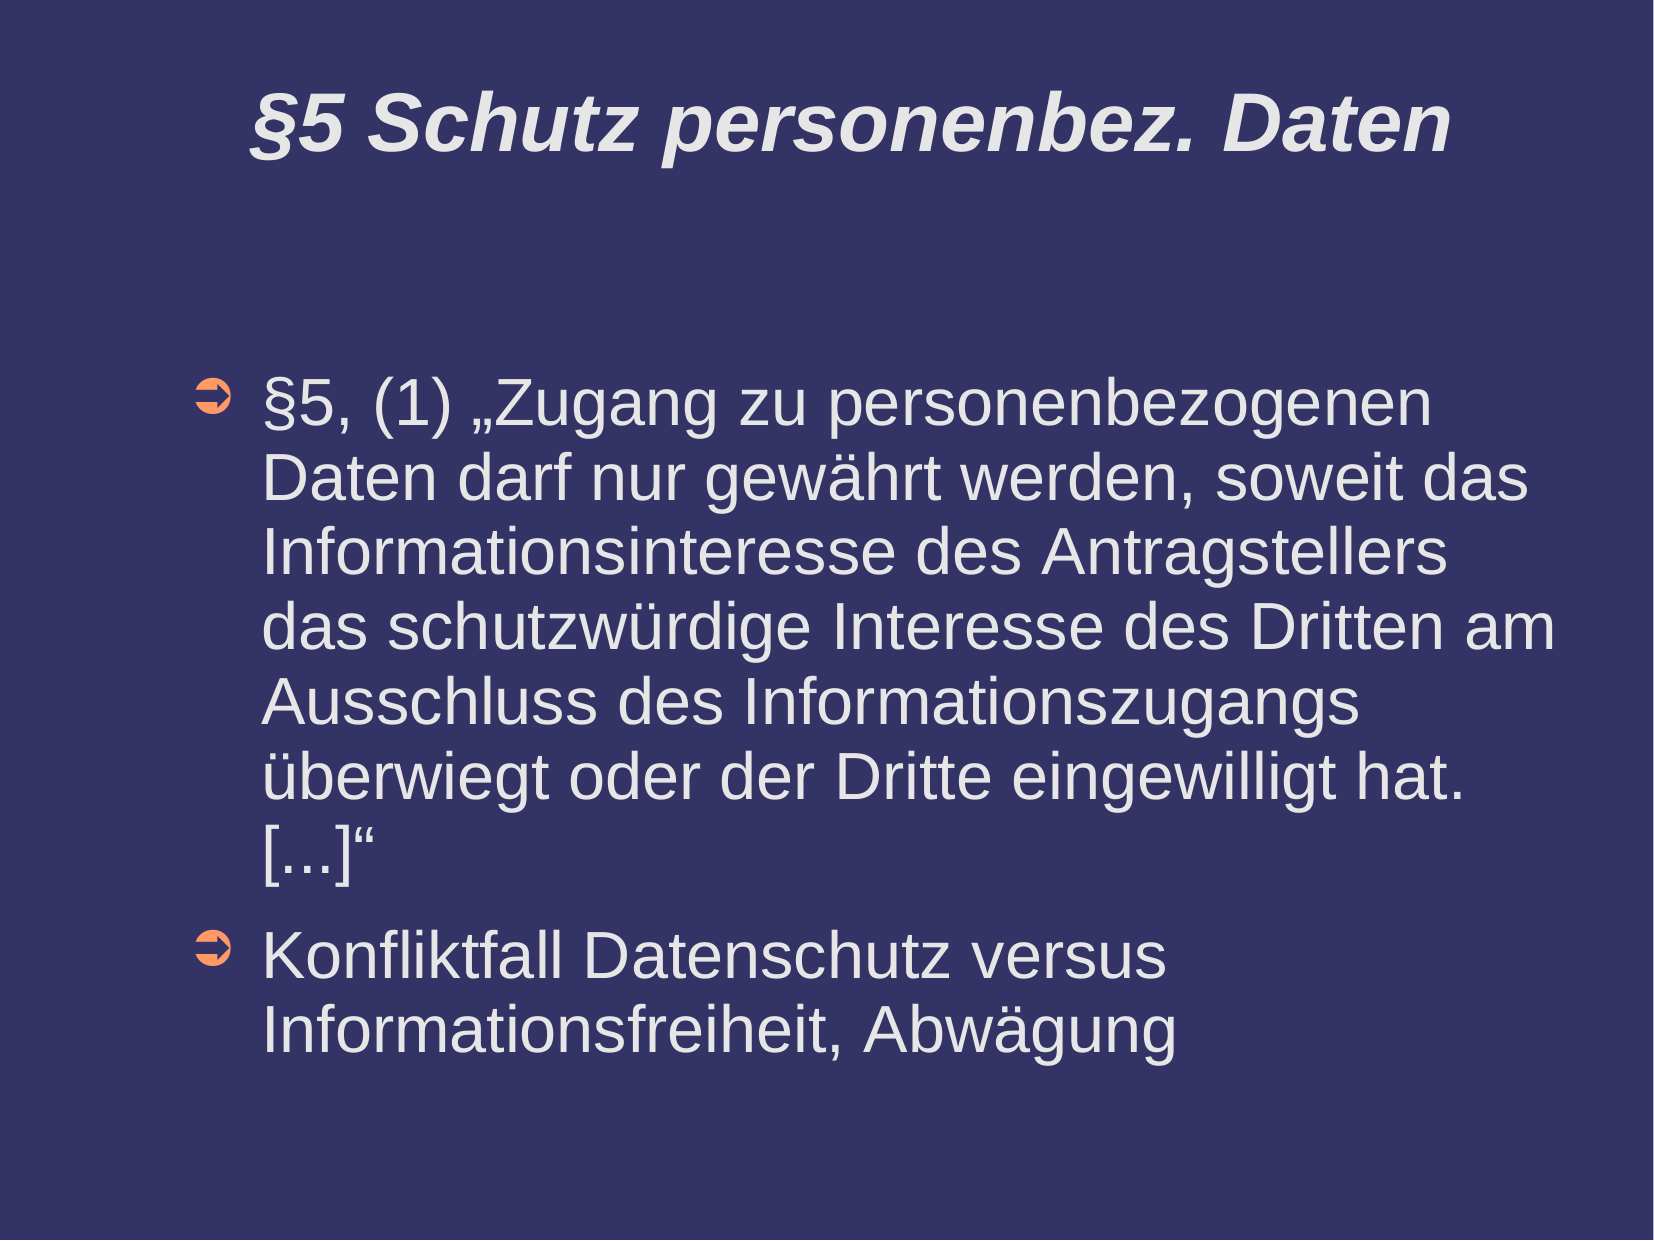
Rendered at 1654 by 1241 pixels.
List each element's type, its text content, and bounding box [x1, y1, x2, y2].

list §5, (1) „Zugang zu personenbezogenen Daten darf nur gewährt werden, soweit das Informationsinteresse des Antragstellers das schutzwürdige Interesse des Dritten am Ausschluss des Informationszugangs überwiegt oder der Dritte eingewilligt hat. [...]“ Konfliktfall Datenschutz versus Informationsfreiheit, Abwägung [178, 364, 1570, 1147]
title §5 Schutz personenbez. Daten [117, 19, 1530, 227]
